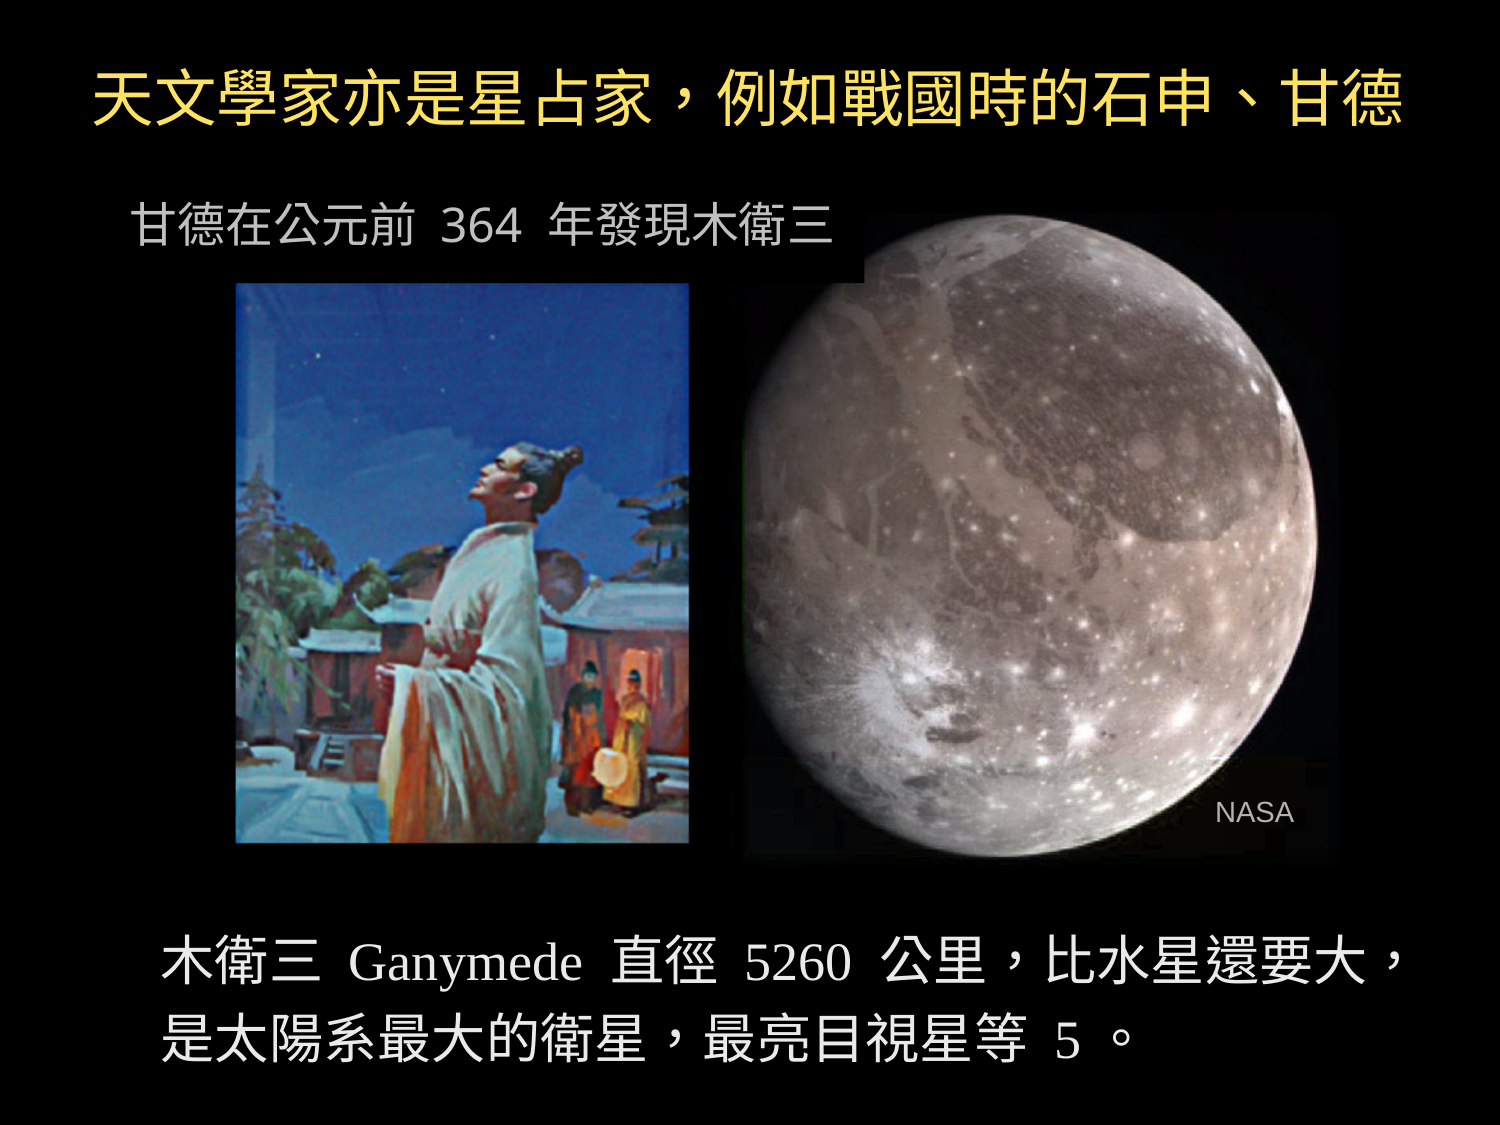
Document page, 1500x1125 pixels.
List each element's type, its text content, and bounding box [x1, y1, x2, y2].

text_box 木衛三 Ganymede 直徑 5260 公里，比水星還要大，是太陽系最大的衛星，最亮目視星等 5。 [146, 905, 1387, 1077]
text_box 天文學家亦是星占家，例如戰國時的石申、甘德 [76, 51, 1459, 142]
picture [218, 200, 1341, 873]
text_box 甘德在公元前 364 年發現木衛三 [115, 180, 865, 284]
text_box NASA [1209, 786, 1315, 834]
